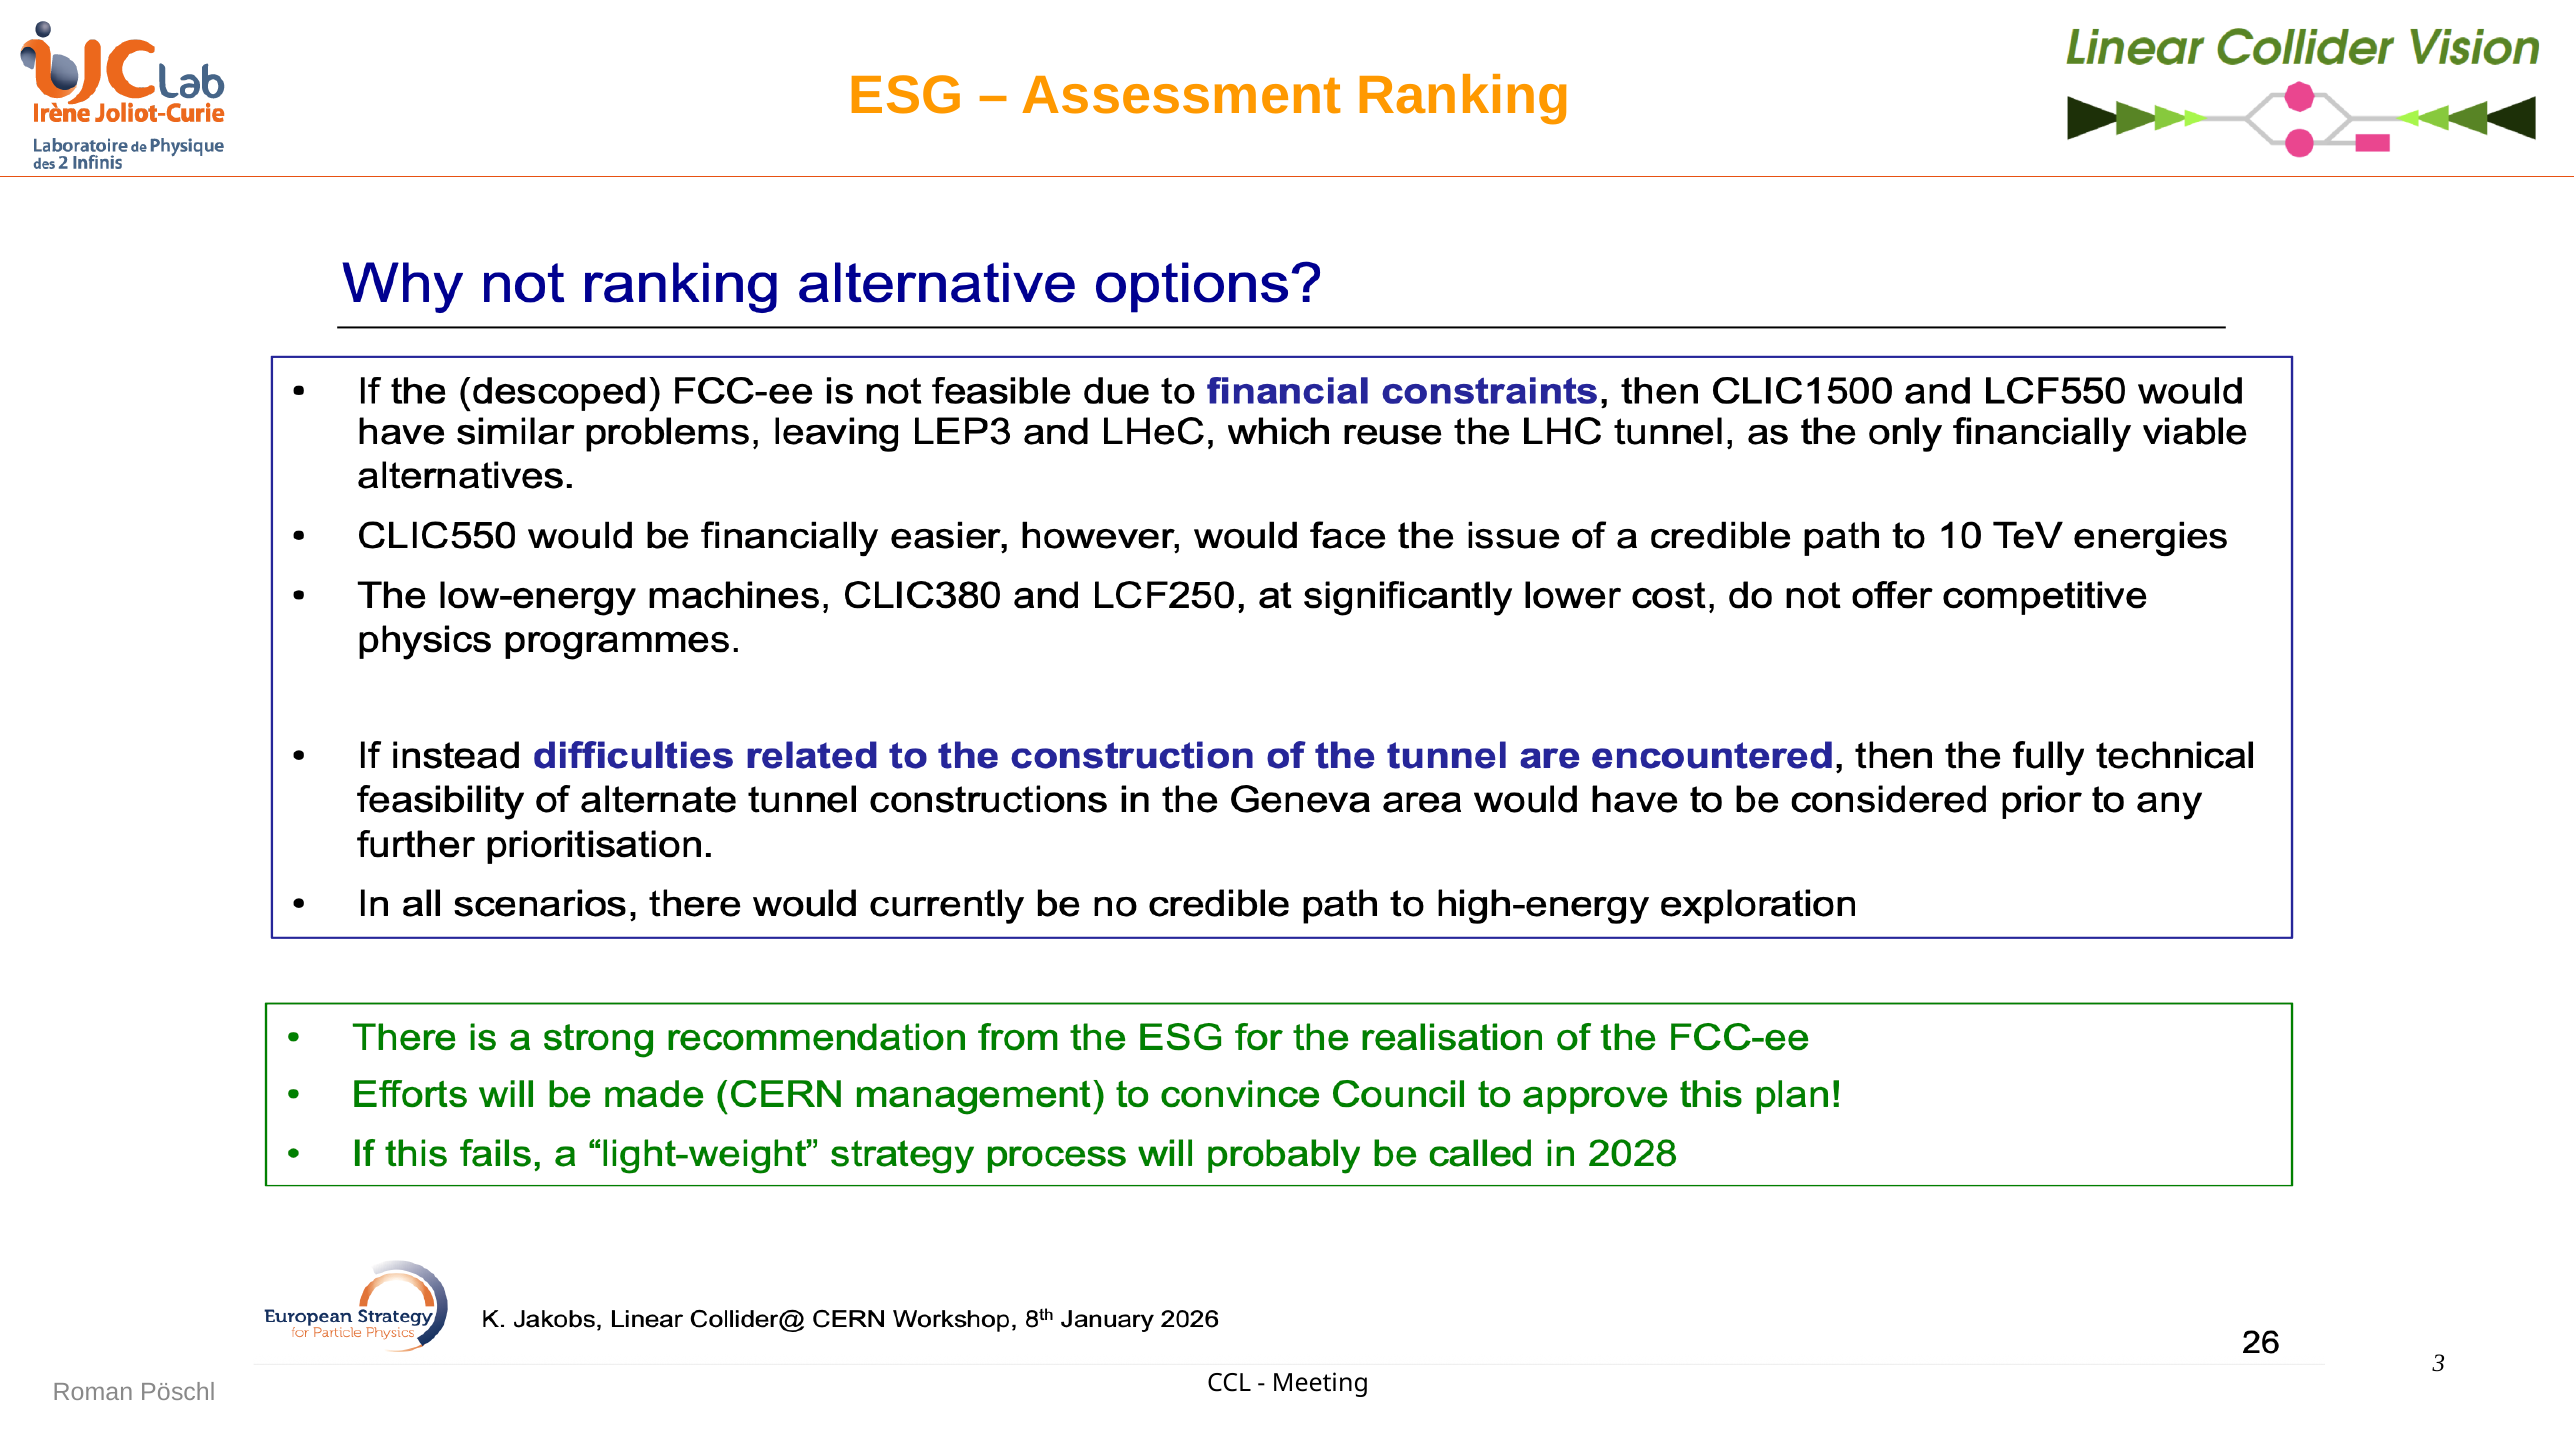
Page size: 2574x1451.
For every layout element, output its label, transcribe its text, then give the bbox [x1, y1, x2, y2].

title ESG – Assessment Ranking [67, 29, 2384, 159]
picture [2045, 15, 2552, 166]
picture [253, 225, 2326, 1366]
picture [4, 5, 240, 184]
